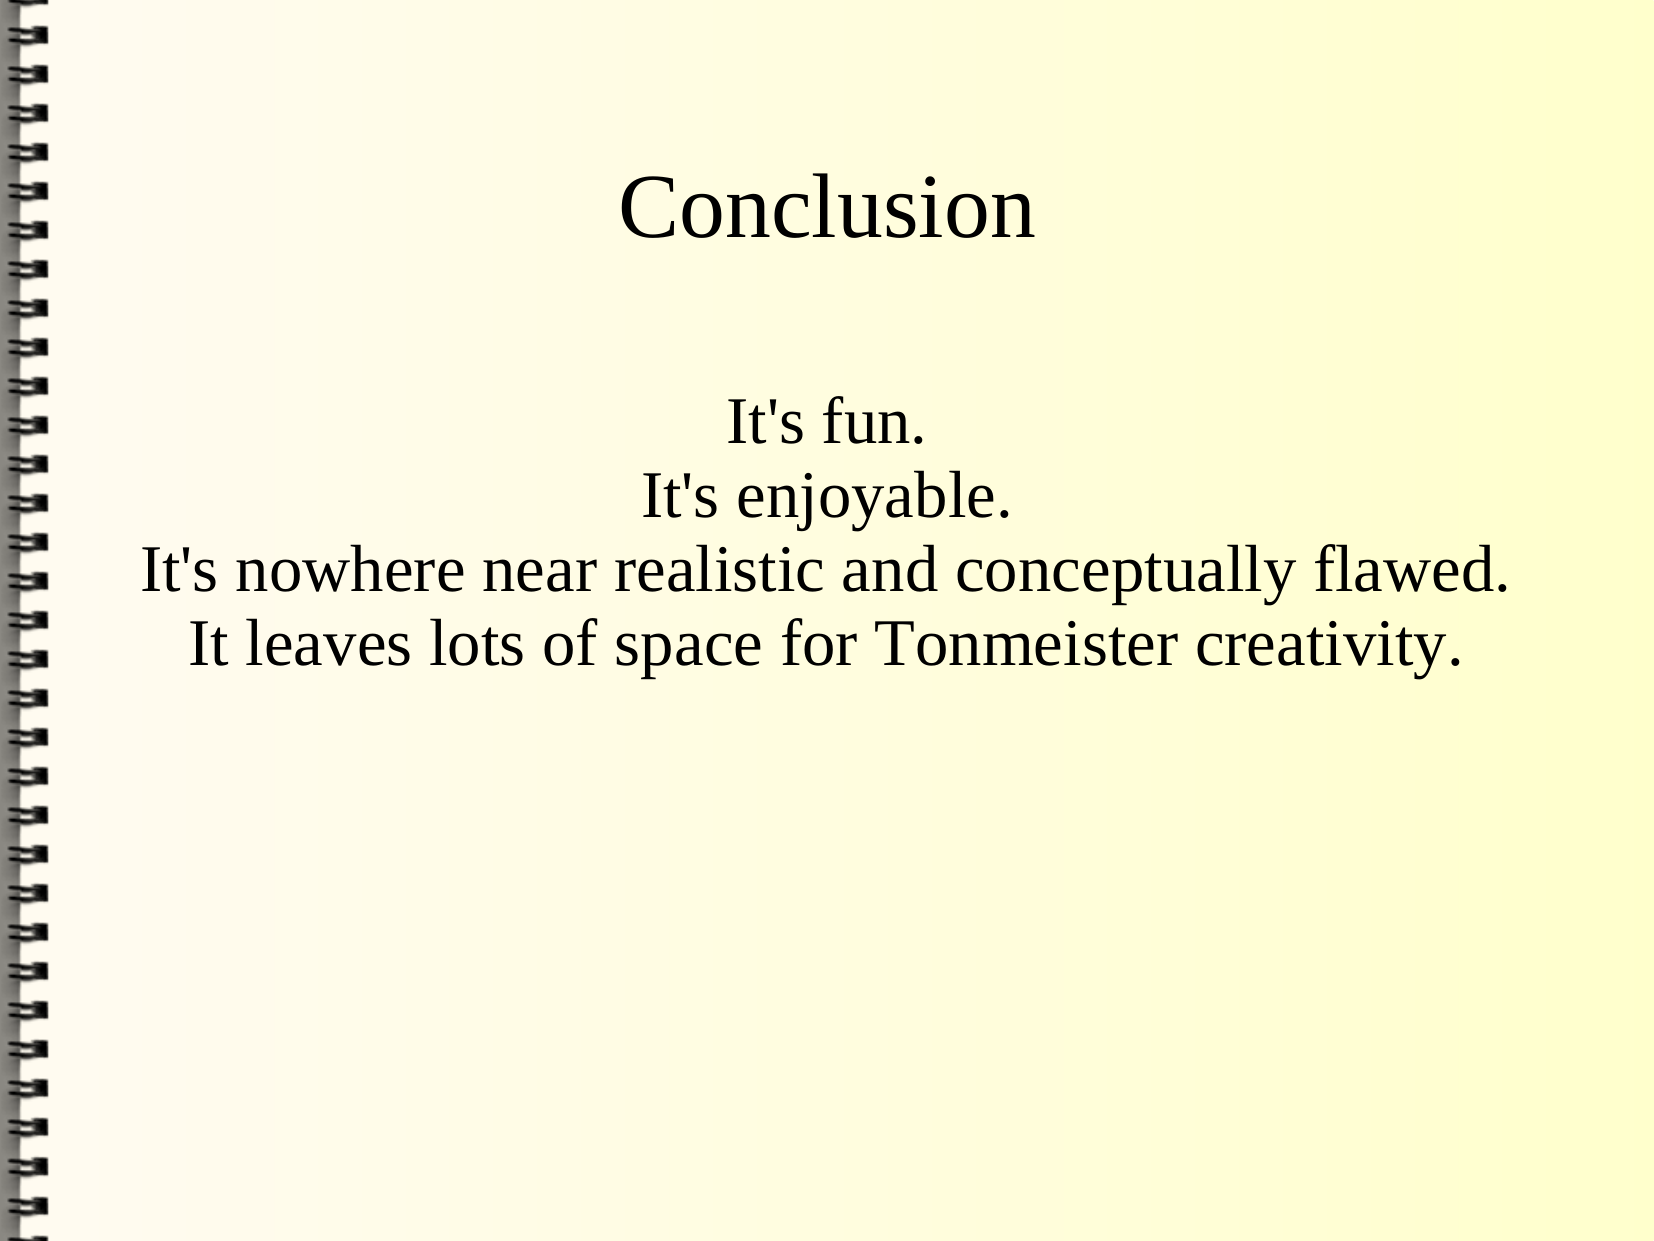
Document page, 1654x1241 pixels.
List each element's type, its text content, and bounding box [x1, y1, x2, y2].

picture [0, 0, 1654, 1241]
title Conclusion [121, 110, 1534, 303]
subtitle It's fun. It's enjoyable. It's nowhere near realistic and conceptually flawed. It leaves lots of space for Tonmeister creativity. [121, 352, 1534, 1156]
